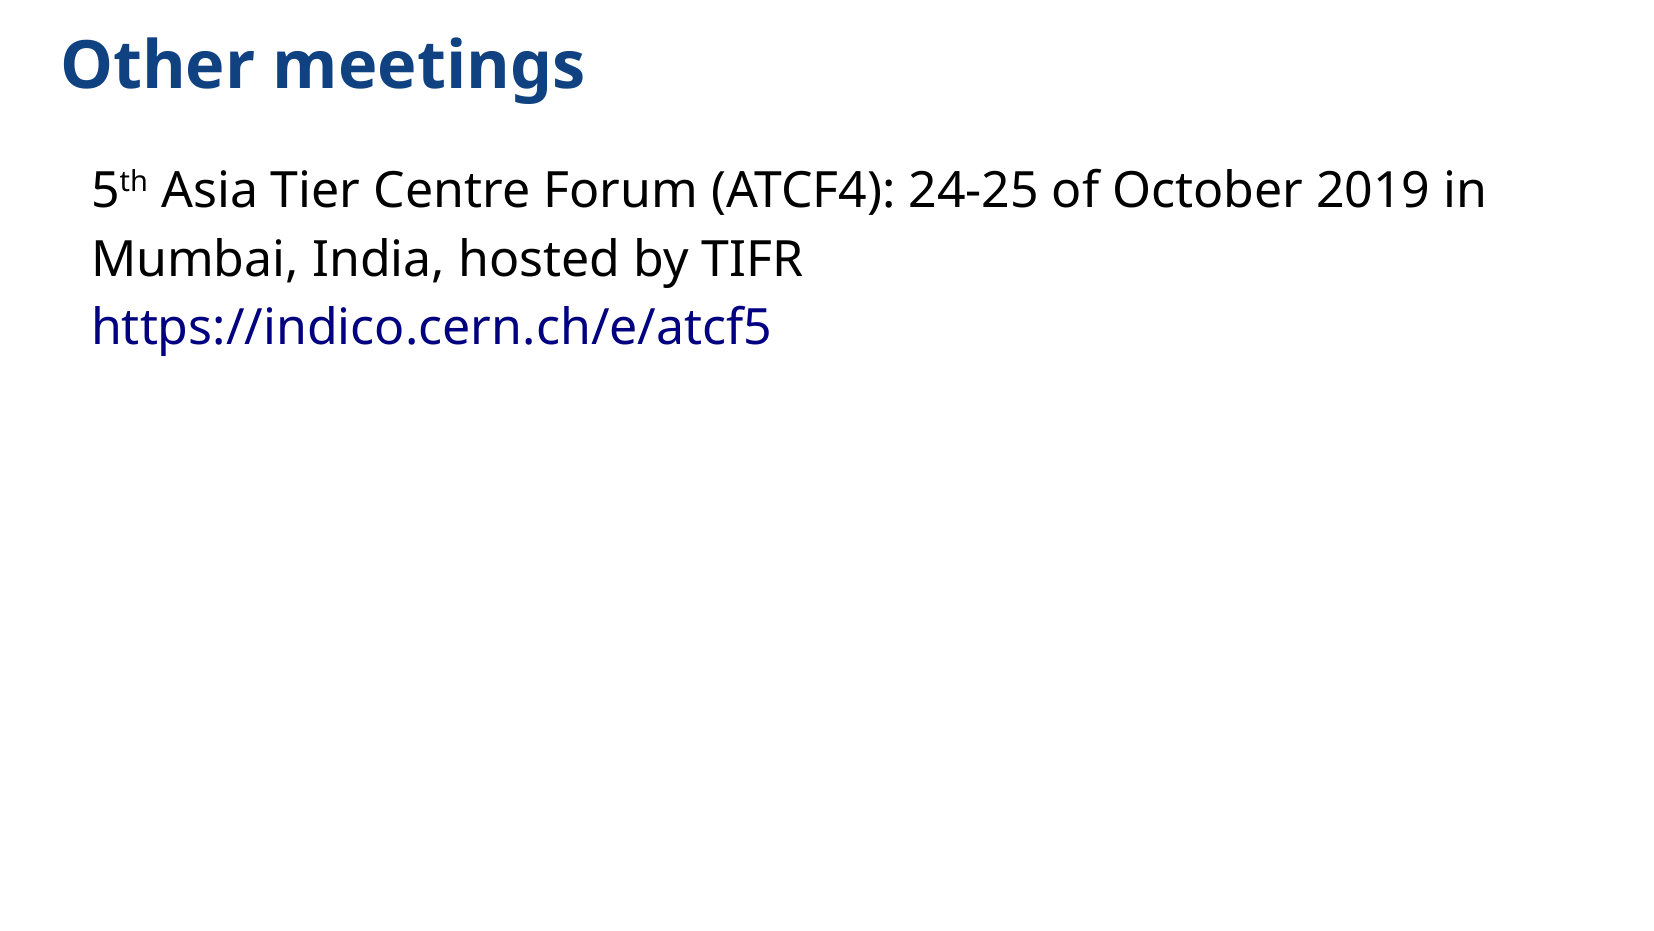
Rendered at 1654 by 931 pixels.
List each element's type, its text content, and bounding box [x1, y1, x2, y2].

text_box 5th Asia Tier Centre Forum (ATCF4): 24-25 of October 2019 in Mumbai, India, hosted by TIFR https://indico.cern.ch/e/atcf5 [76, 146, 1601, 931]
title Other meetings [60, 0, 1528, 138]
